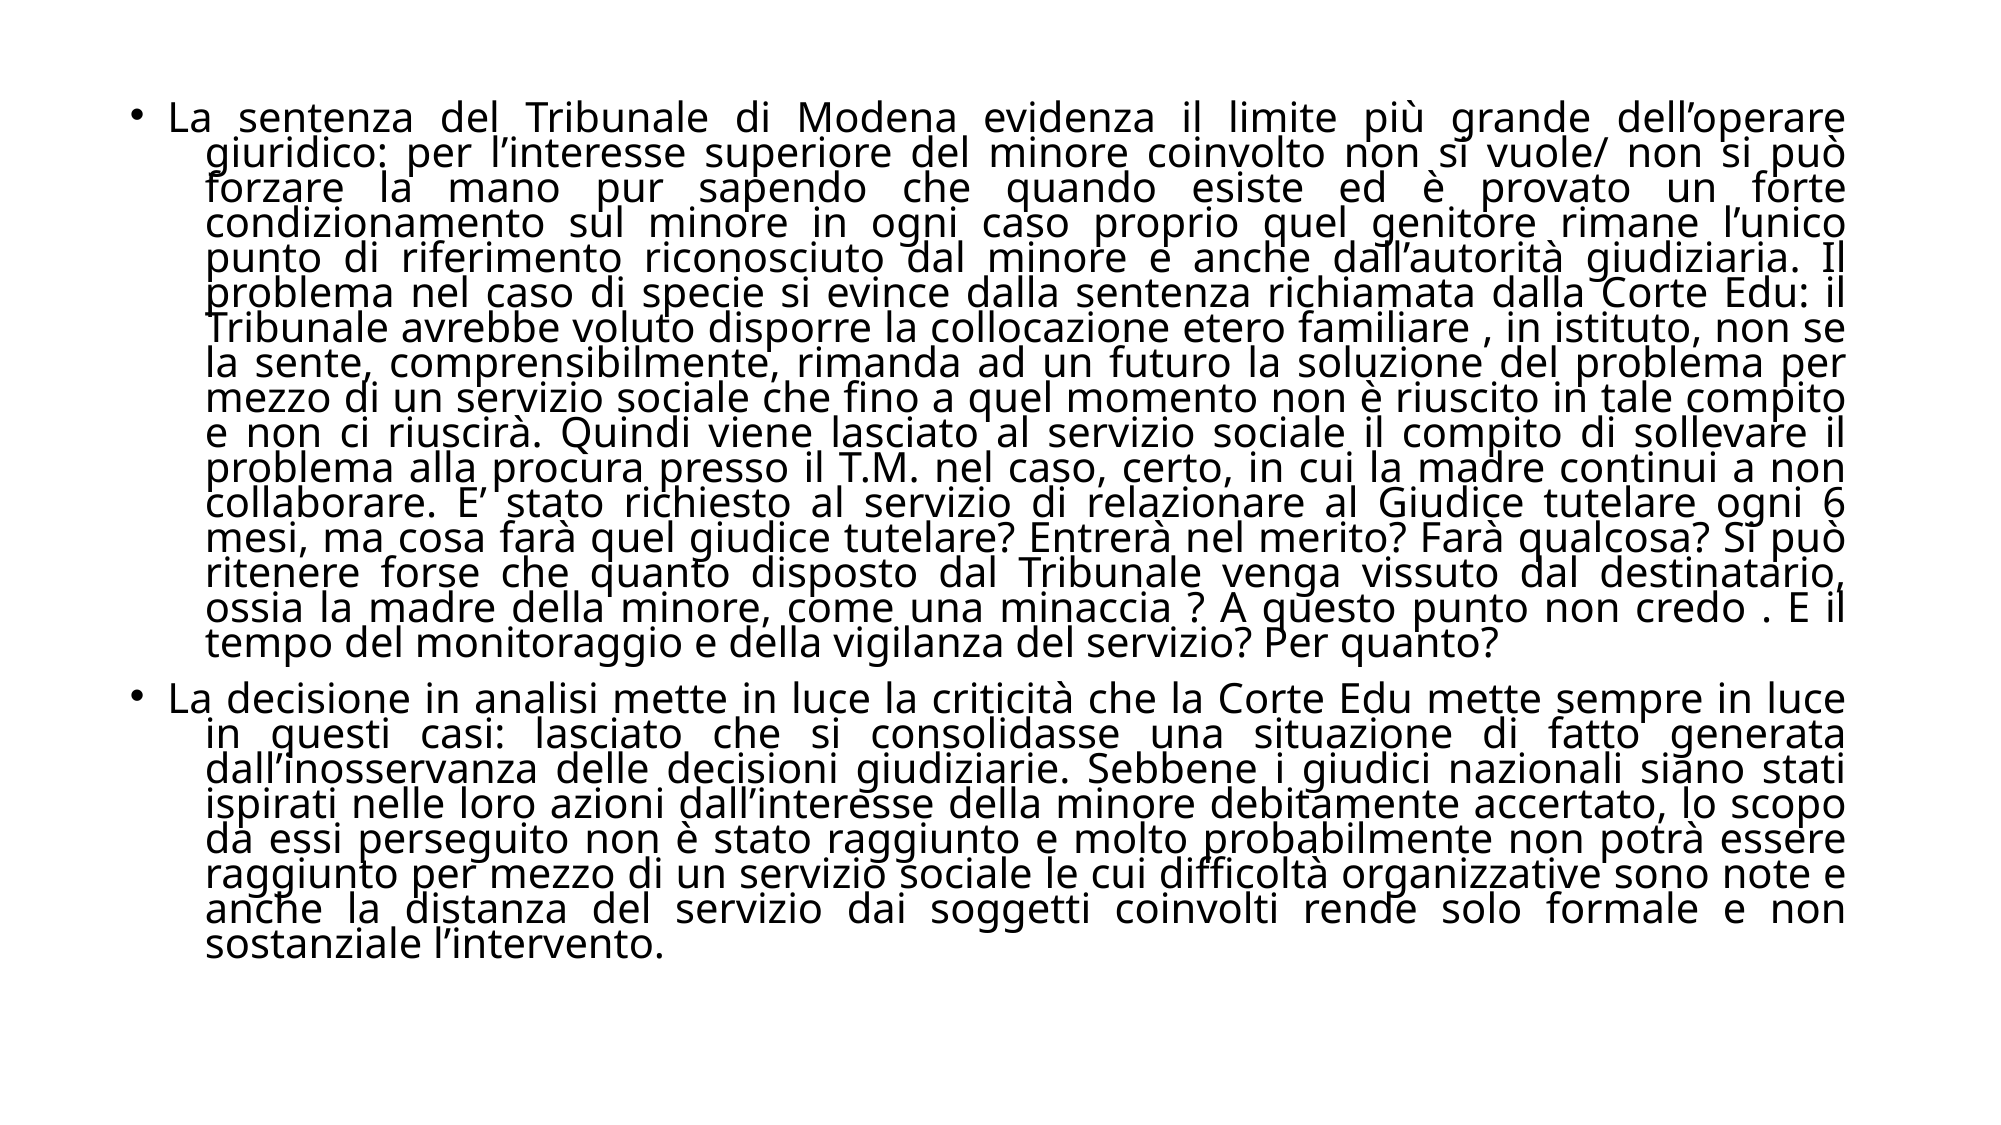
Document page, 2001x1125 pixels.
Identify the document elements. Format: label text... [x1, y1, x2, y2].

list La sentenza del Tribunale di Modena evidenza il limite più grande dell’operare giuridico: per l’interesse superiore del minore coinvolto non si vuole/ non si può forzare la mano pur sapendo che quando esiste ed è provato un forte condizionamento sul minore in ogni caso proprio quel genitore rimane l’unico punto di riferimento riconosciuto dal minore e anche dall’autorità giudiziaria. Il problema nel caso di specie si evince dalla sentenza richiamata dalla Corte Edu: il Tribunale avrebbe voluto disporre la collocazione etero familiare , in istituto, non se la sente, comprensibilmente, rimanda ad un futuro la soluzione del problema per mezzo di un servizio sociale che fino a quel momento non è riuscito in tale compito e non ci riuscirà. Quindi viene lasciato al servizio sociale il compito di sollevare il problema alla procura presso il T.M. nel caso, certo, in cui la madre continui a non collaborare. E’ stato richiesto al servizio di relazionare al Giudice tutelare ogni 6 mesi, ma cosa farà quel giudice tutelare? Entrerà nel merito? Farà qualcosa? Si può ritenere forse che quanto disposto dal Tribunale venga vissuto dal destinatario, ossia la madre della minore, come una minaccia ? A questo punto non credo . E il tempo del monitoraggio e della vigilanza del servizio? Per quanto? La decisione in analisi mette in luce la criticità che la Corte Edu mette sempre in luce in questi casi: lasciato che si consolidasse una situazione di fatto generata dall’inosservanza delle decisioni giudiziarie. Sebbene i giudici nazionali siano stati ispirati nelle loro azioni dall’interesse della minore debitamente accertato, lo scopo da essi perseguito non è stato raggiunto e molto probabilmente non potrà essere raggiunto per mezzo di un servizio sociale le cui difficoltà organizzative sono note e anche la distanza del servizio dai soggetti coinvolti rende solo formale e non sostanziale l’intervento. [114, 96, 1863, 1014]
